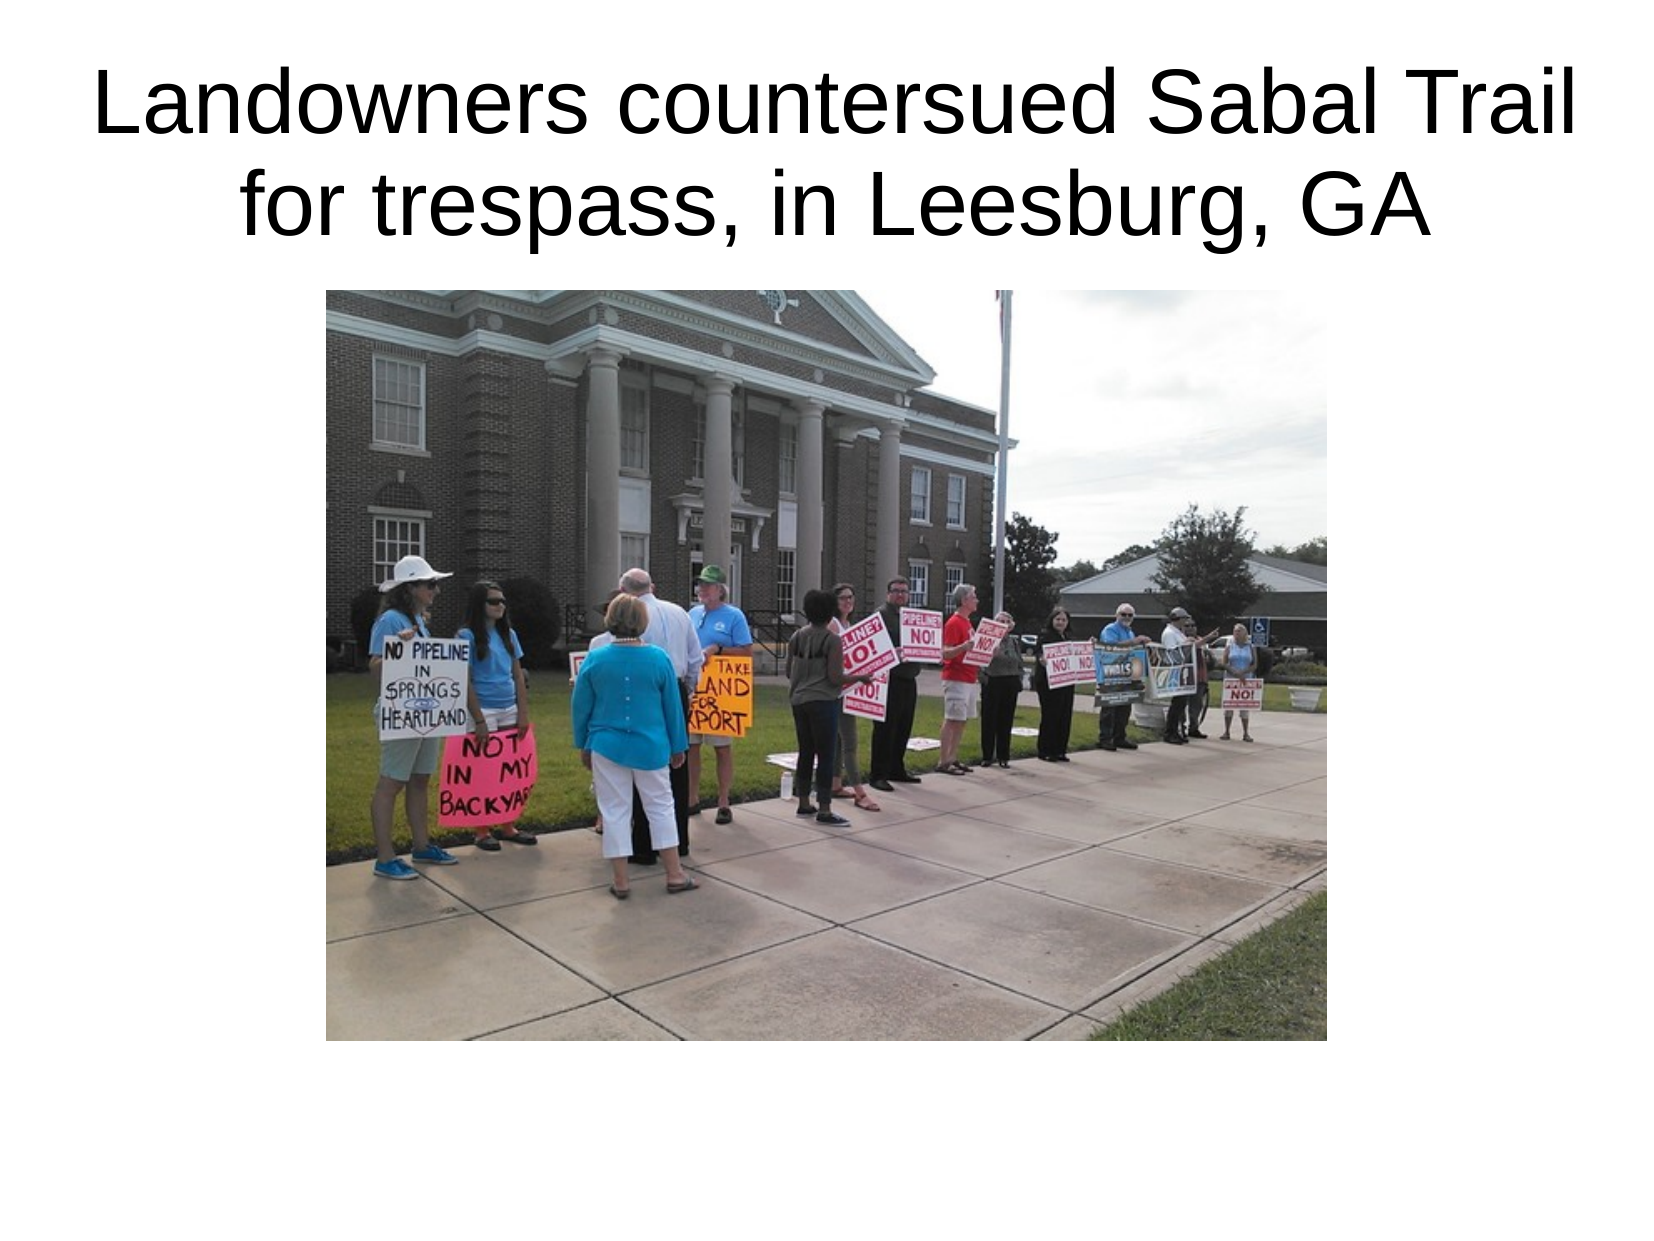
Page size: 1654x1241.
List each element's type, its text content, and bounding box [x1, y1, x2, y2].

picture [326, 290, 1327, 1041]
title Landowners countersued Sabal Trail for trespass, in Leesburg, GA [82, 49, 1591, 257]
